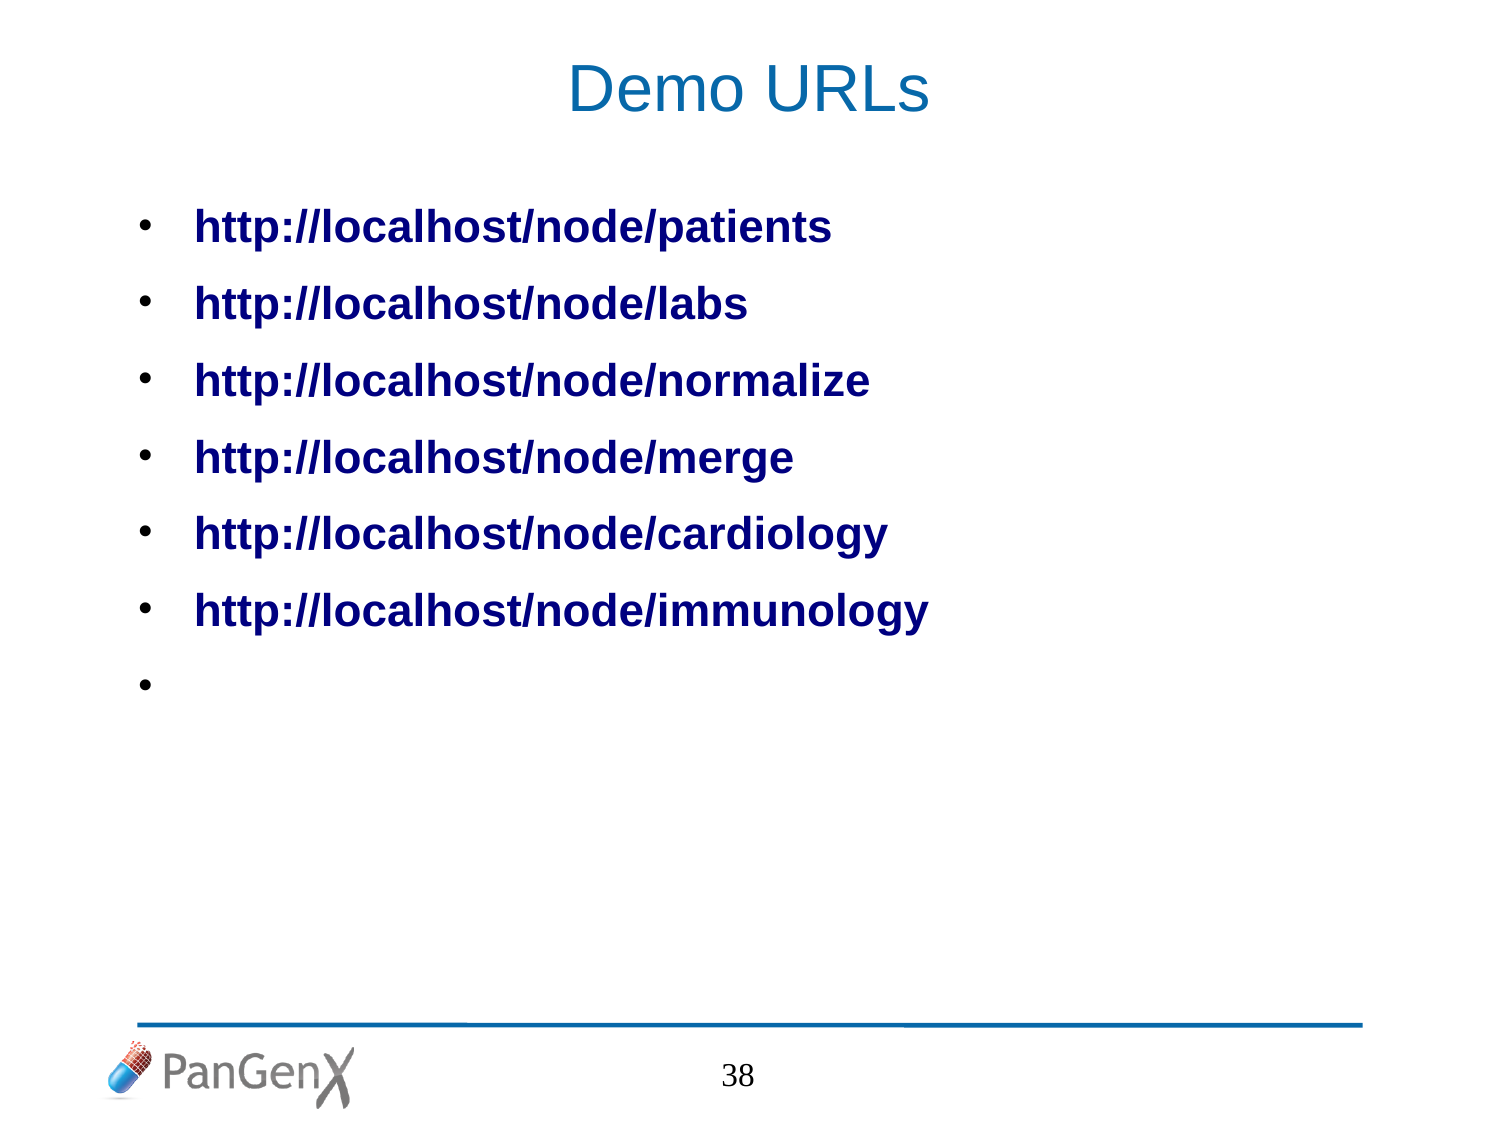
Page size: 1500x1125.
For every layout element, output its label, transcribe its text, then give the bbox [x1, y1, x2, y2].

title Demo URLs [0, 0, 1500, 156]
picture [89, 1041, 354, 1109]
list http://localhost/node/patients http://localhost/node/labs http://localhost/node/normalize http://localhost/node/merge http://localhost/node/cardiology http://localhost/node/immunology [115, 179, 1387, 1005]
